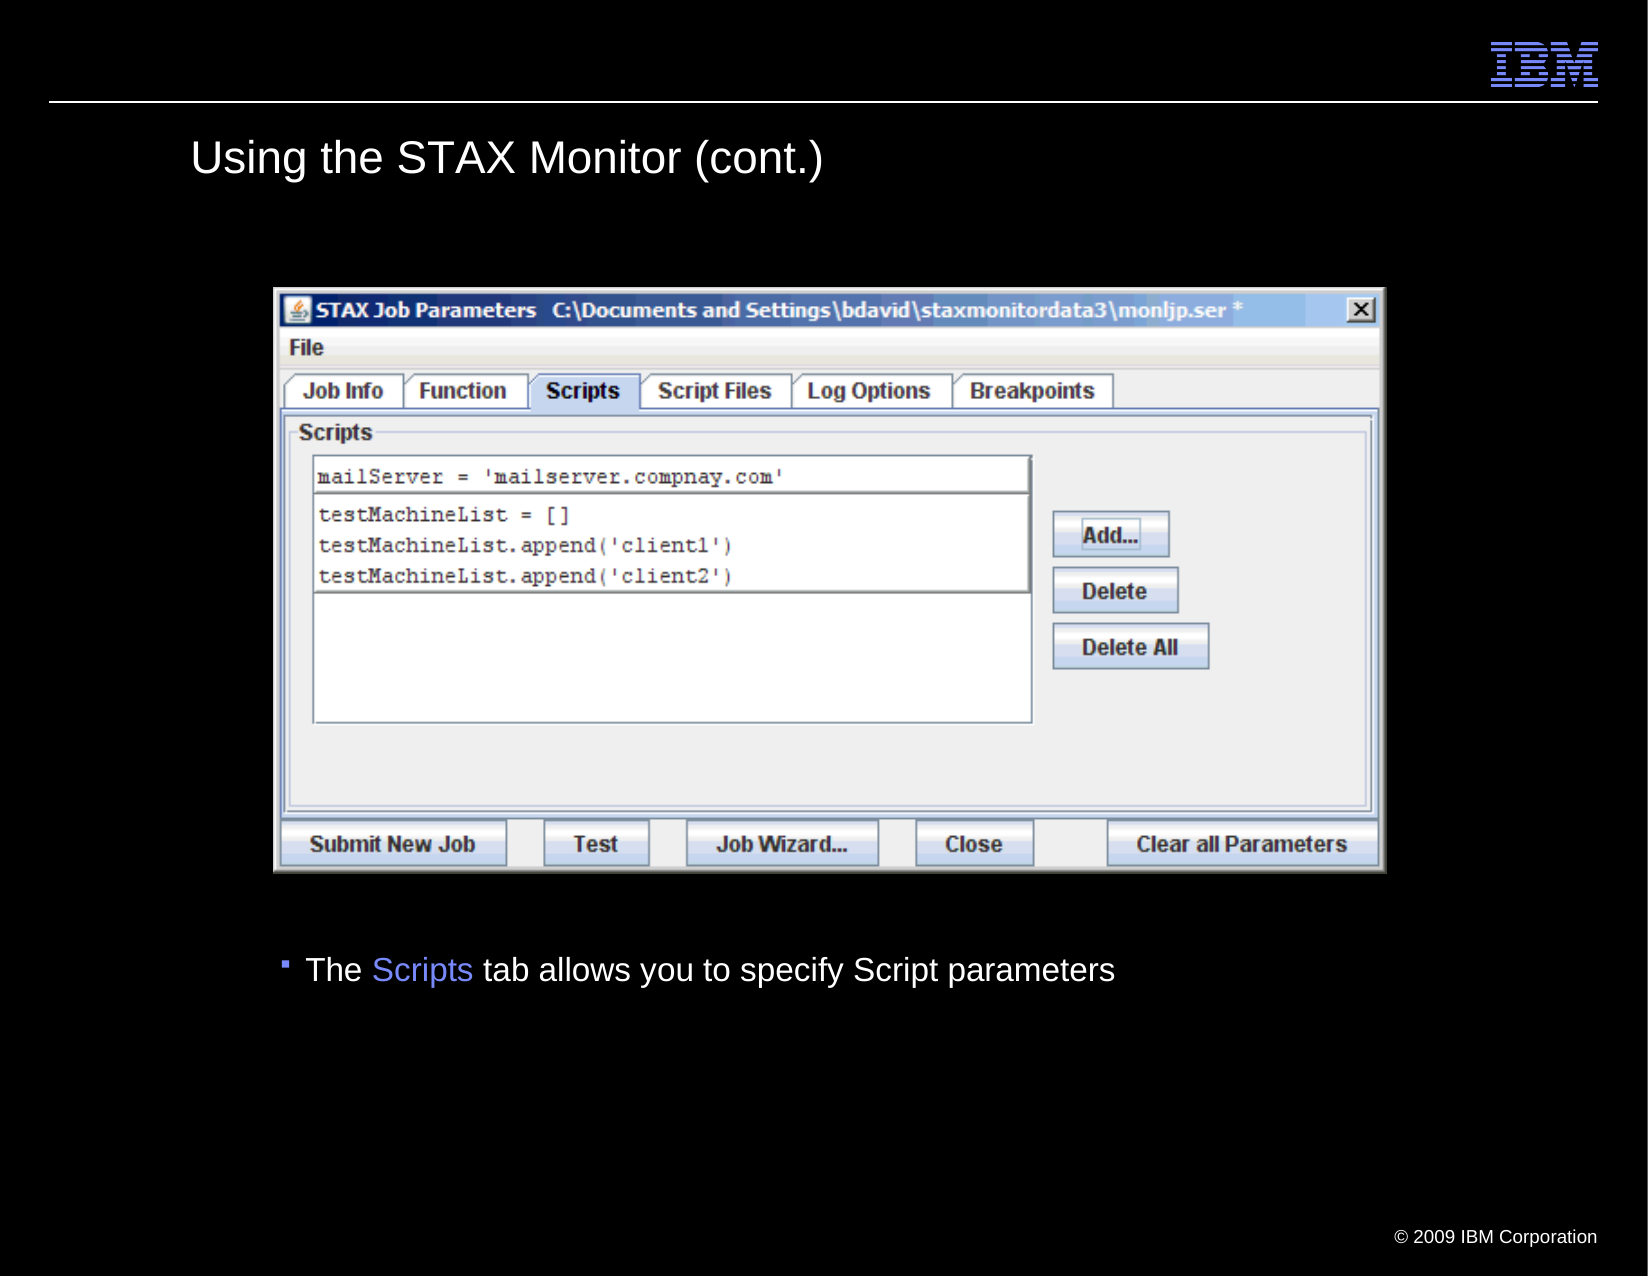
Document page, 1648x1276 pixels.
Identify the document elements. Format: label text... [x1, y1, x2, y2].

picture [273, 287, 1387, 874]
text_box The Scripts tab allows you to specify Script parameters [219, 219, 1570, 988]
picture [1491, 42, 1598, 87]
title Using the STAX Monitor (cont.) [173, 125, 1648, 219]
